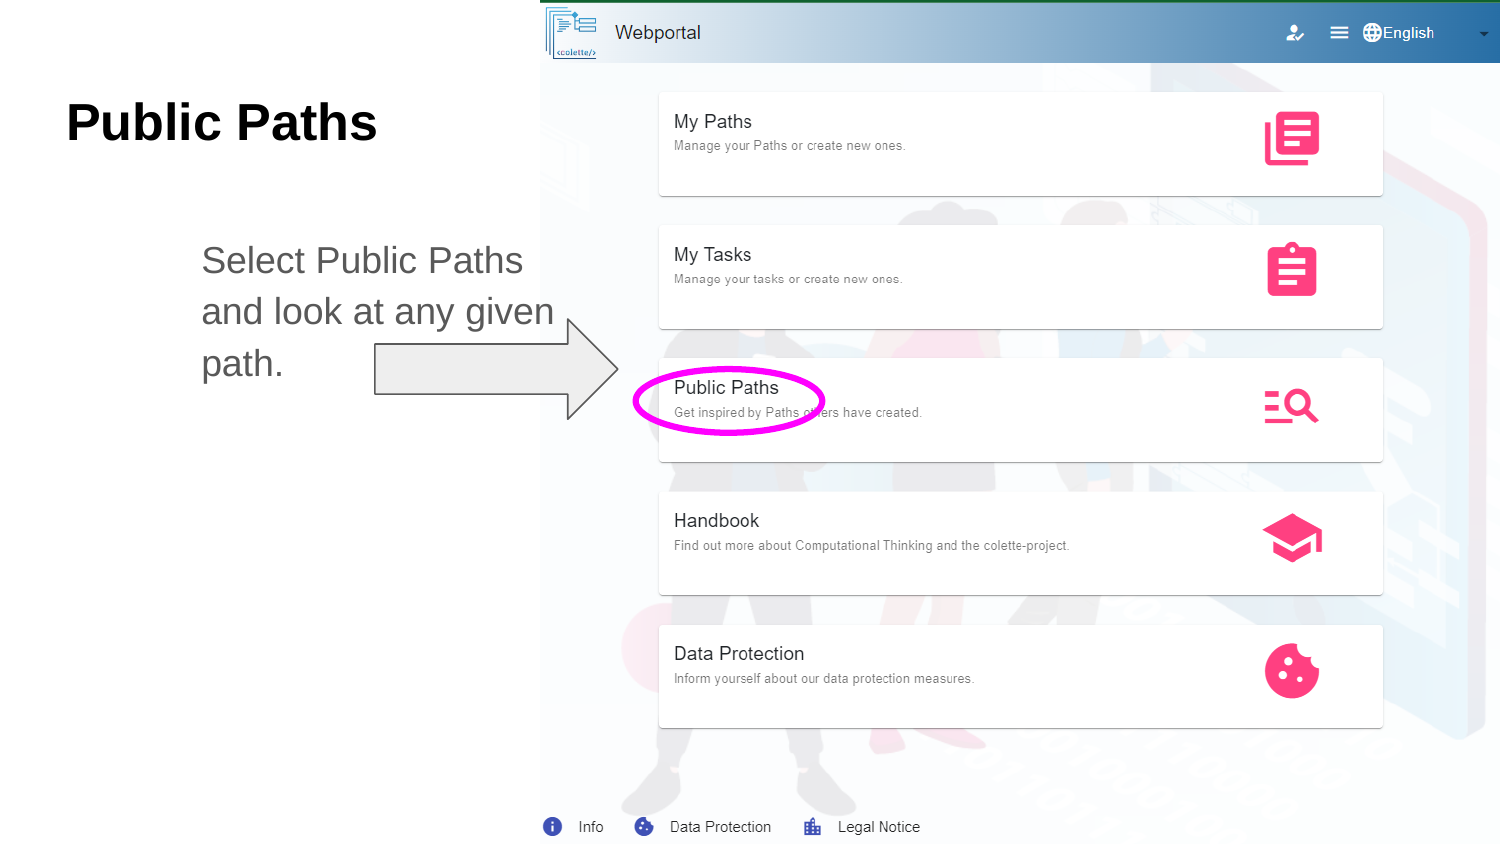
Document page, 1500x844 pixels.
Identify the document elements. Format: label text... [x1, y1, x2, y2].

title Public Paths [51, 72, 1449, 167]
text_box [374, 318, 618, 420]
picture [540, 0, 1500, 844]
list Select Public Paths and look at any given path. [186, 214, 588, 563]
